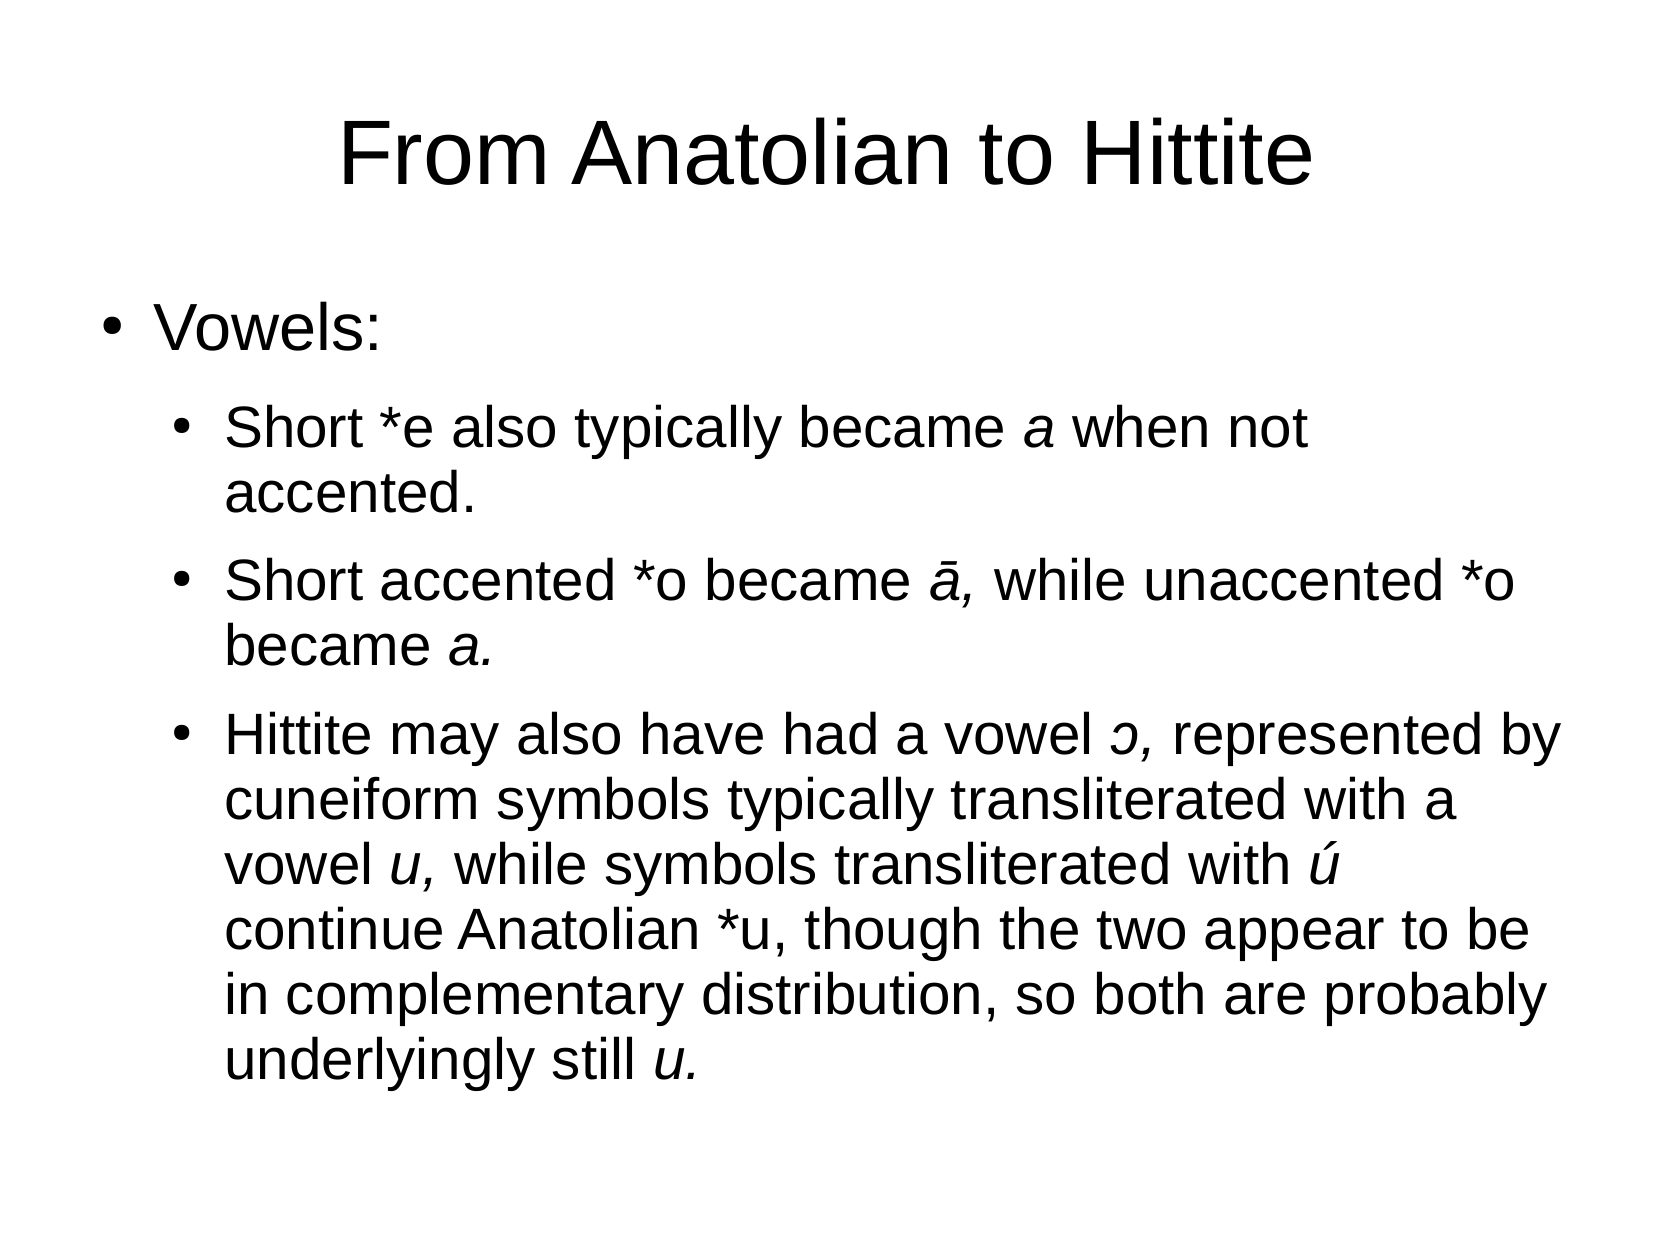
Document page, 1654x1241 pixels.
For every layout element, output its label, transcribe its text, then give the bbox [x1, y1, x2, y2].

title From Anatolian to Hittite [82, 49, 1571, 257]
list Vowels: Short *e also typically became a when not accented. Short accented *o became ā, while unaccented *o became a. Hittite may also have had a vowel ɔ, represented by cuneiform symbols typically transliterated with a vowel u, while symbols transliterated with ú continue Anatolian *u, though the two appear to be in complementary distribution, so both are probably underlyingly still u. [82, 290, 1571, 1109]
